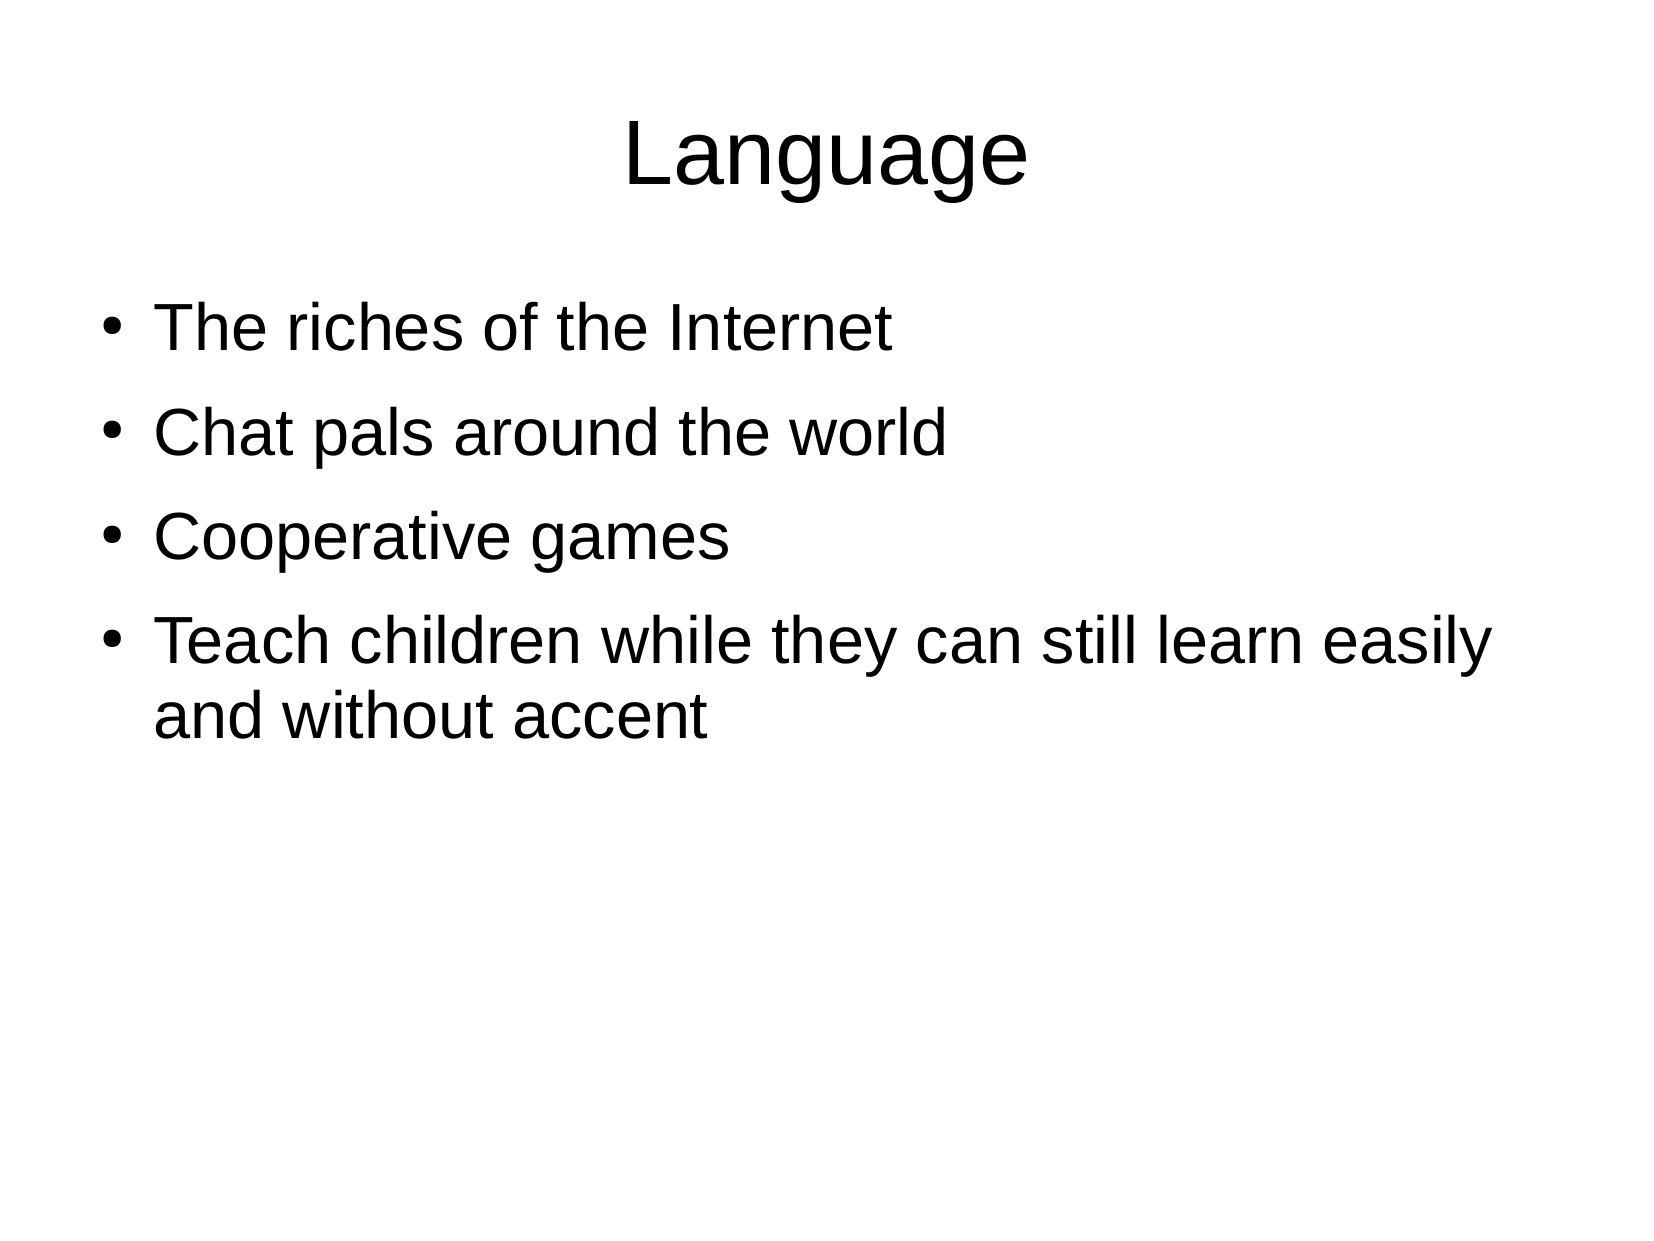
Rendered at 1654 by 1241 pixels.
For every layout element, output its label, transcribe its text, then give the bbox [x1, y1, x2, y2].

list The riches of the Internet Chat pals around the world Cooperative games Teach children while they can still learn easily and without accent [82, 290, 1571, 1094]
title Language [82, 56, 1571, 250]
